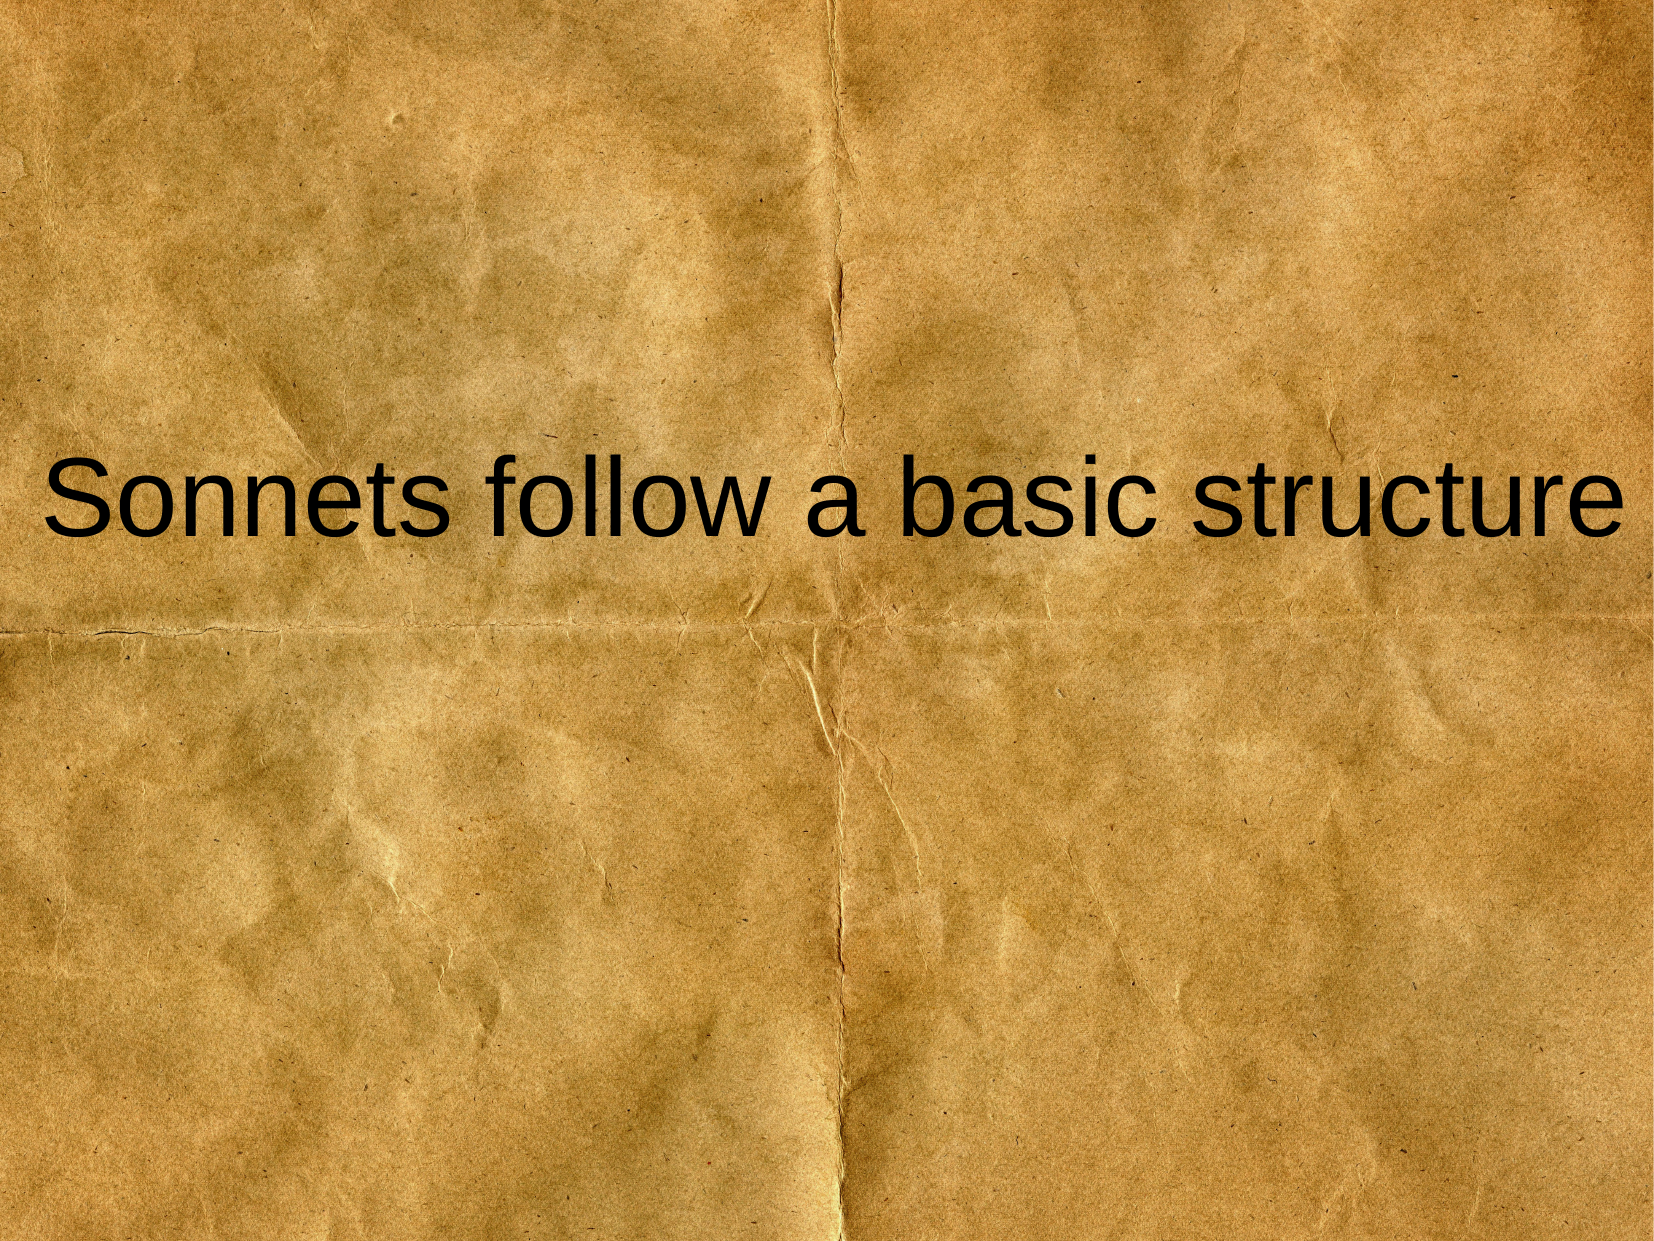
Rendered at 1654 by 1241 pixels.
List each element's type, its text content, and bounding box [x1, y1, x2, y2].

list Sonnets follow a basic structure [0, 434, 1636, 872]
picture [0, 0, 1654, 1241]
